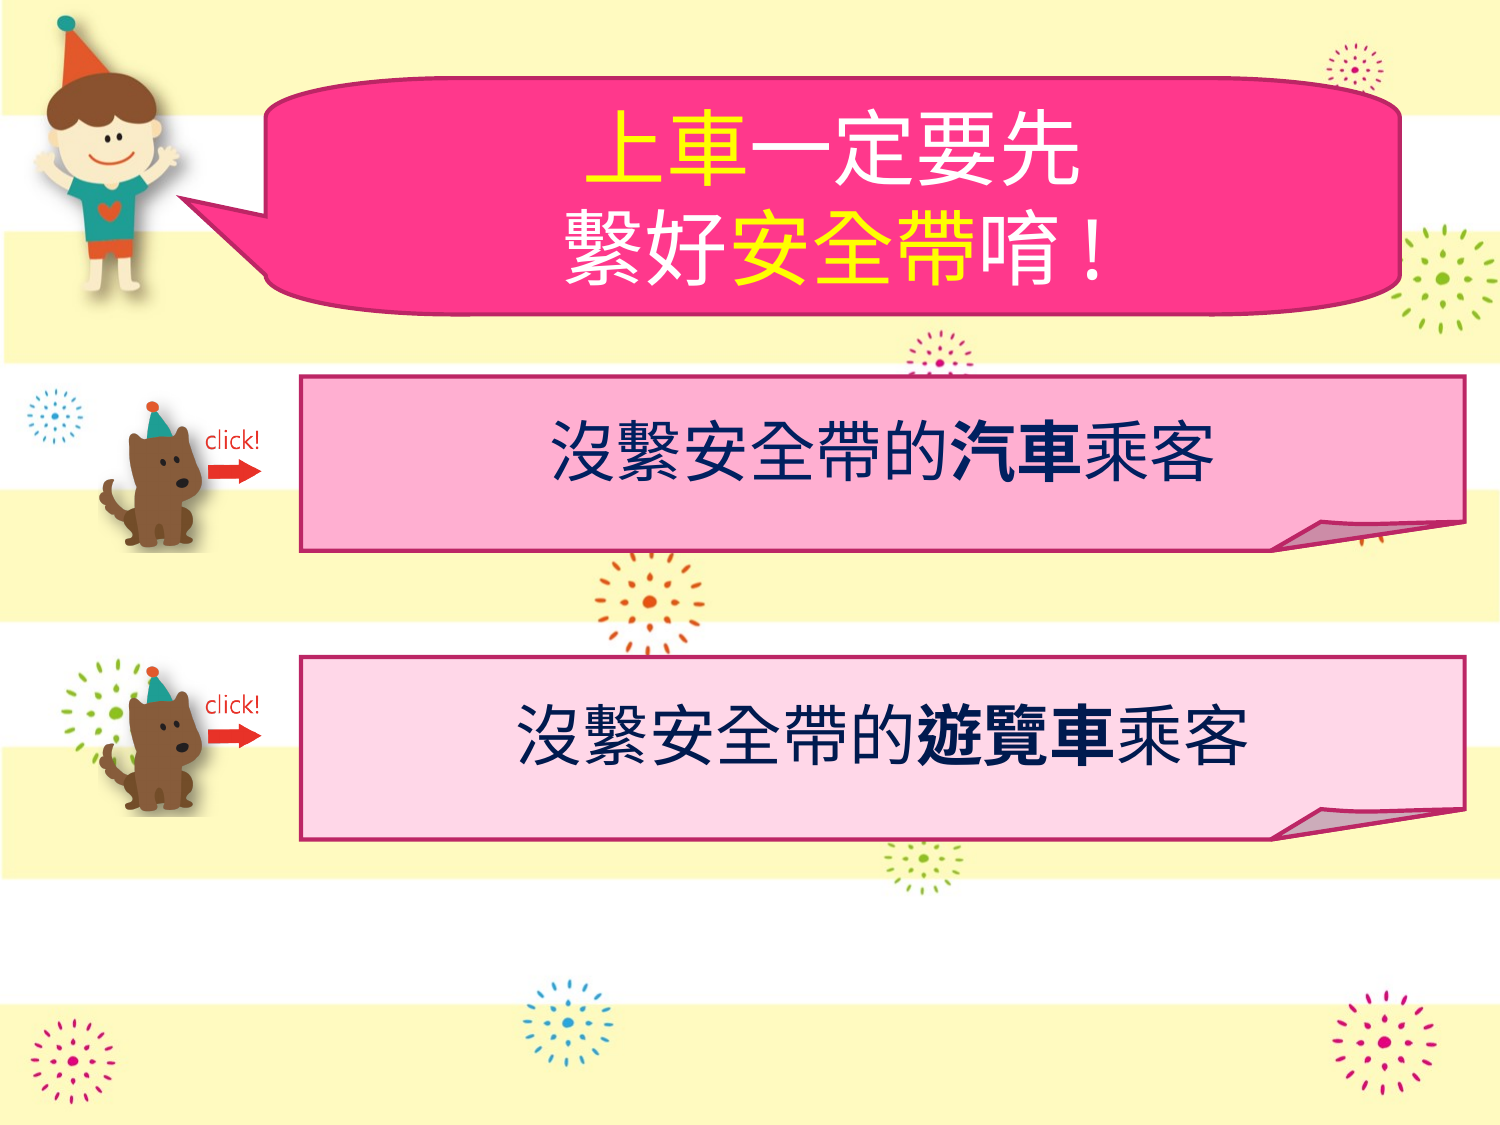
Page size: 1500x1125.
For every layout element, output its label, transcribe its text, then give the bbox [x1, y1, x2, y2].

text_box 上車一定要先 繫好安全帶唷! [182, 78, 1400, 315]
text_box 沒繫安全帶的遊覽車乘客 [301, 656, 1465, 840]
picture [0, 0, 1500, 1125]
text_box 沒繫安全帶的汽車乘客 [301, 376, 1465, 551]
